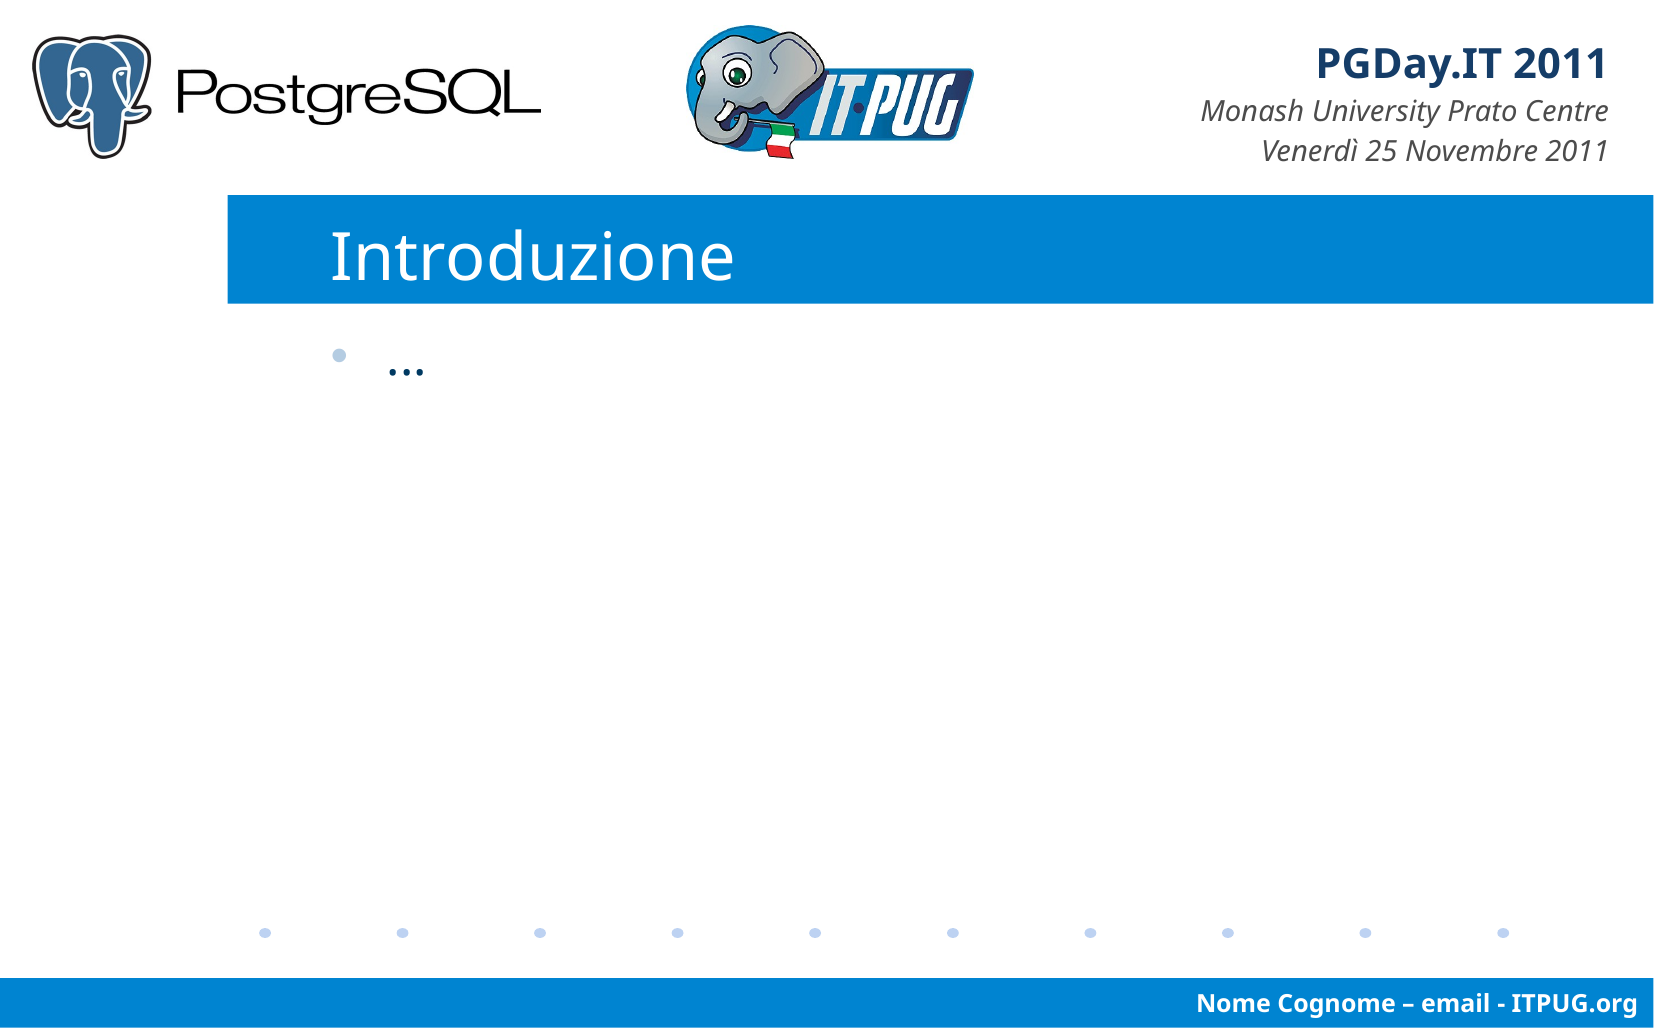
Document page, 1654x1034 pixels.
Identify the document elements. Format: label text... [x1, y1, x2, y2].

picture [686, 25, 974, 159]
title Introduzione [330, 206, 1654, 304]
picture [686, 25, 744, 83]
picture [32, 34, 541, 159]
list ... [330, 321, 1626, 916]
